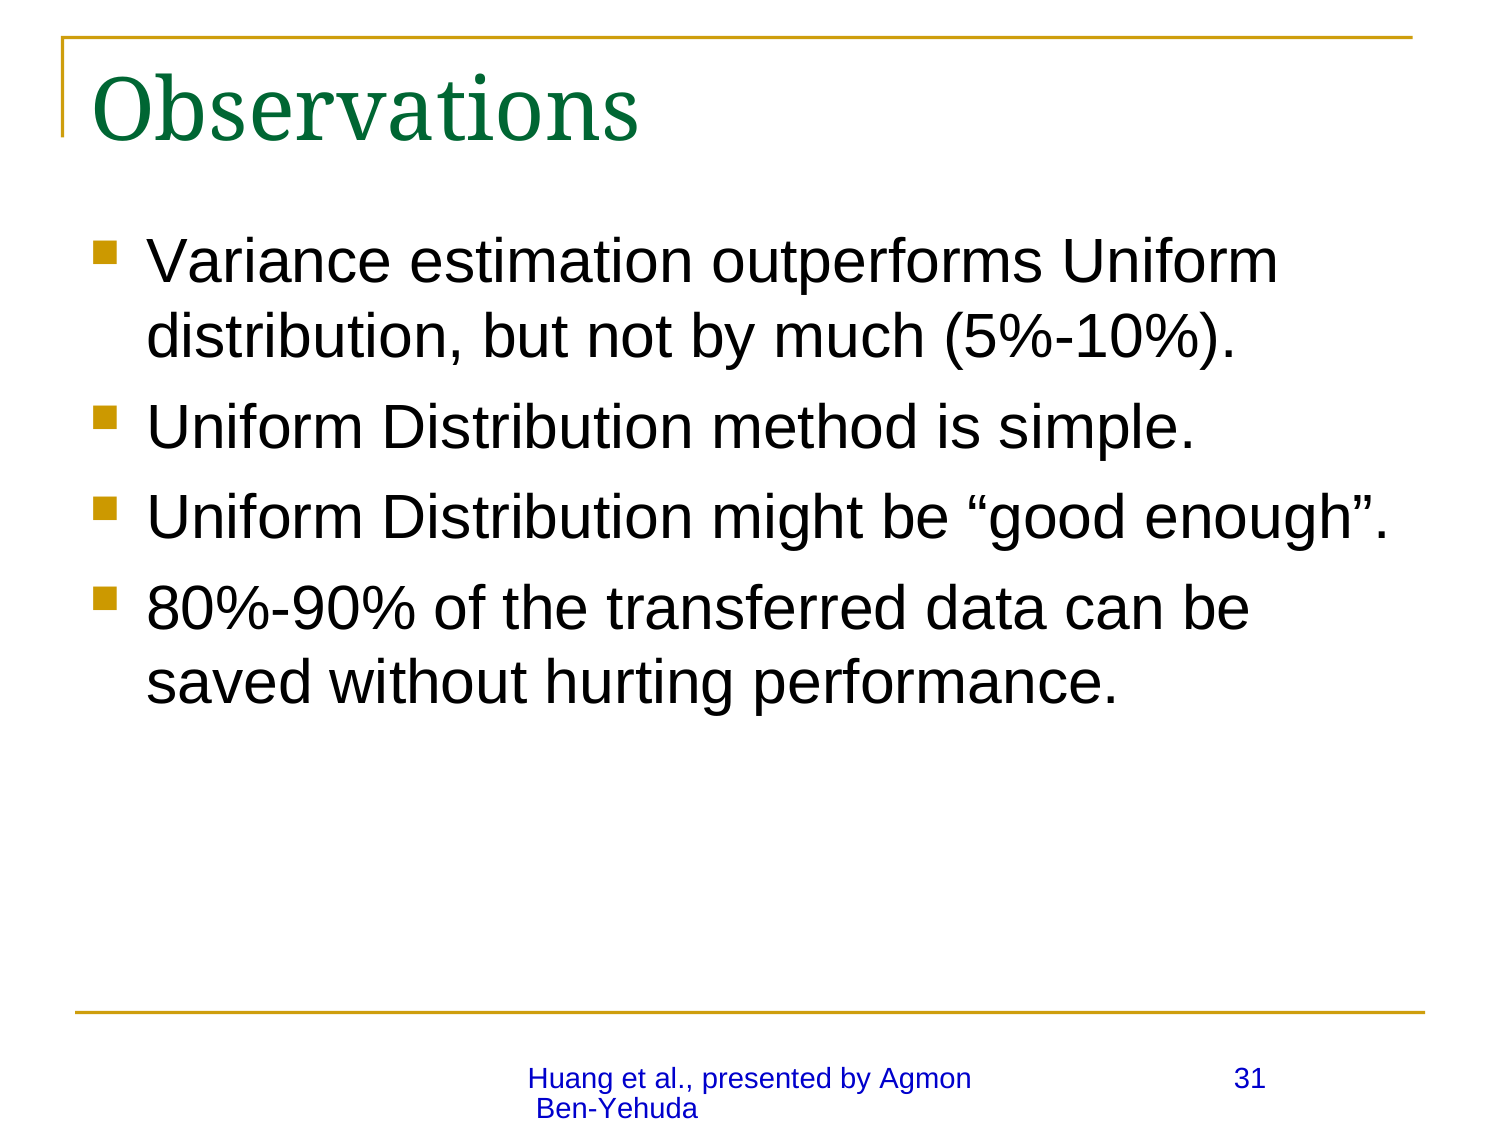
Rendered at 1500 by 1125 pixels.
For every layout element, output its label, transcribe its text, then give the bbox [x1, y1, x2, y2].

list Variance estimation outperforms Uniform distribution, but not by much (5%-10%). Uniform Distribution method is simple. Uniform Distribution might be “good enough”. 80%-90% of the transferred data can be saved without hurting performance. [75, 212, 1426, 955]
title Observations [75, 45, 1426, 212]
